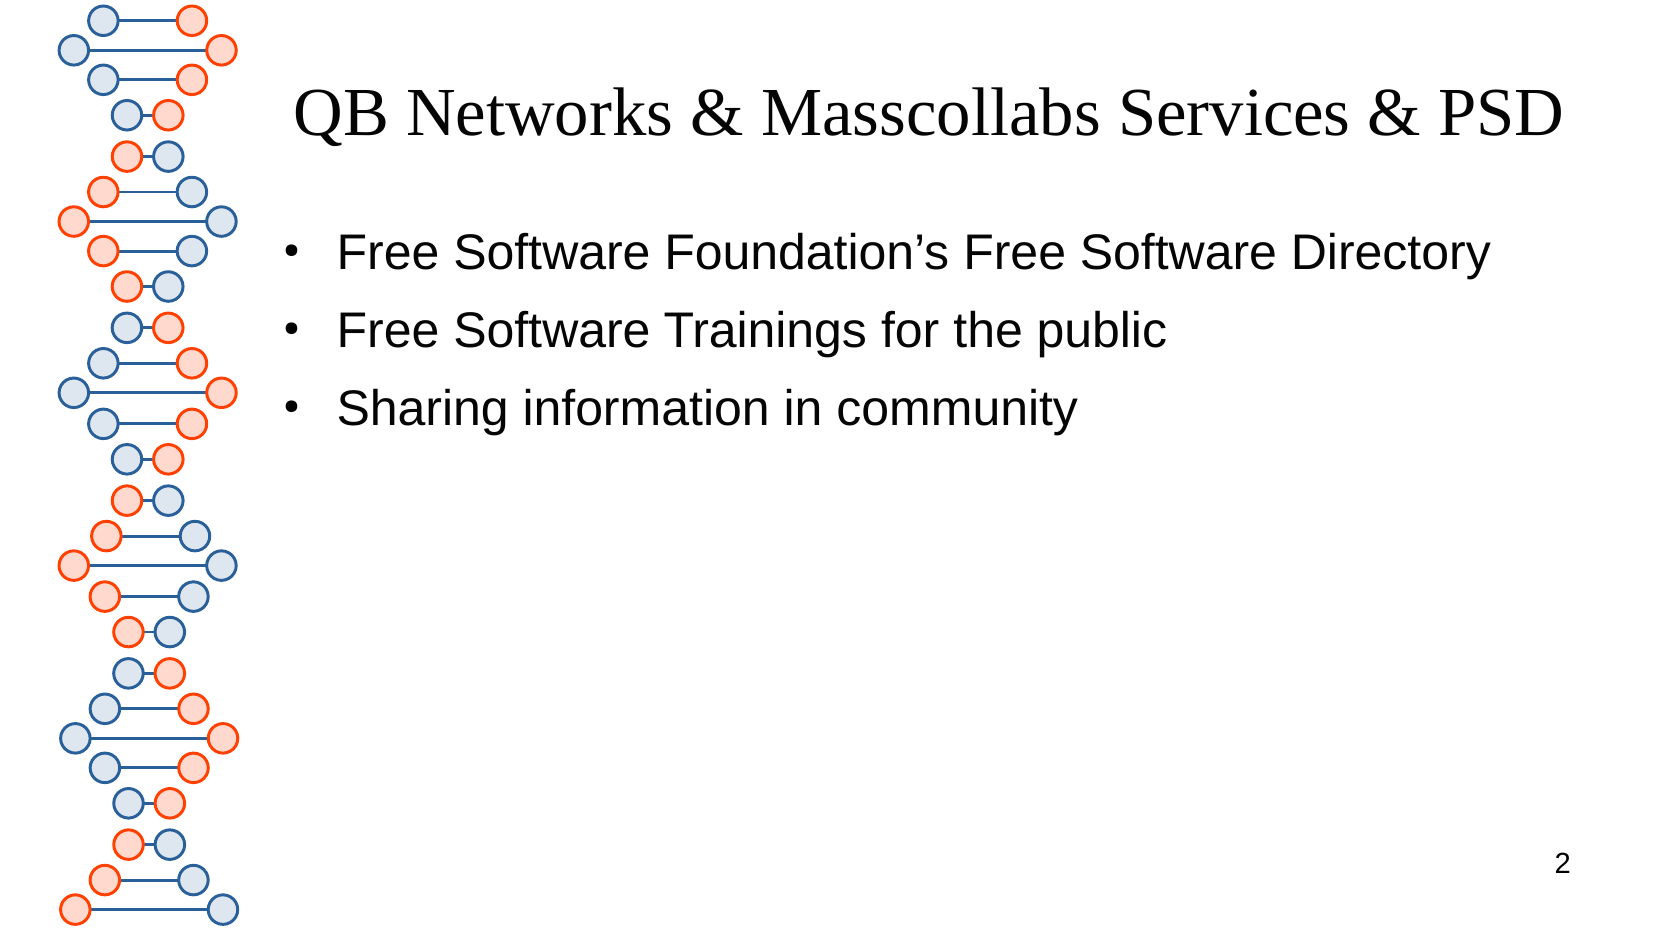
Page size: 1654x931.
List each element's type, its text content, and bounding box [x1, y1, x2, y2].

list Free Software Foundation’s Free Software Directory Free Software Trainings for the public Sharing information in community [265, 224, 1595, 764]
title QB Networks & Masscollabs Services & PSD [265, 35, 1595, 189]
